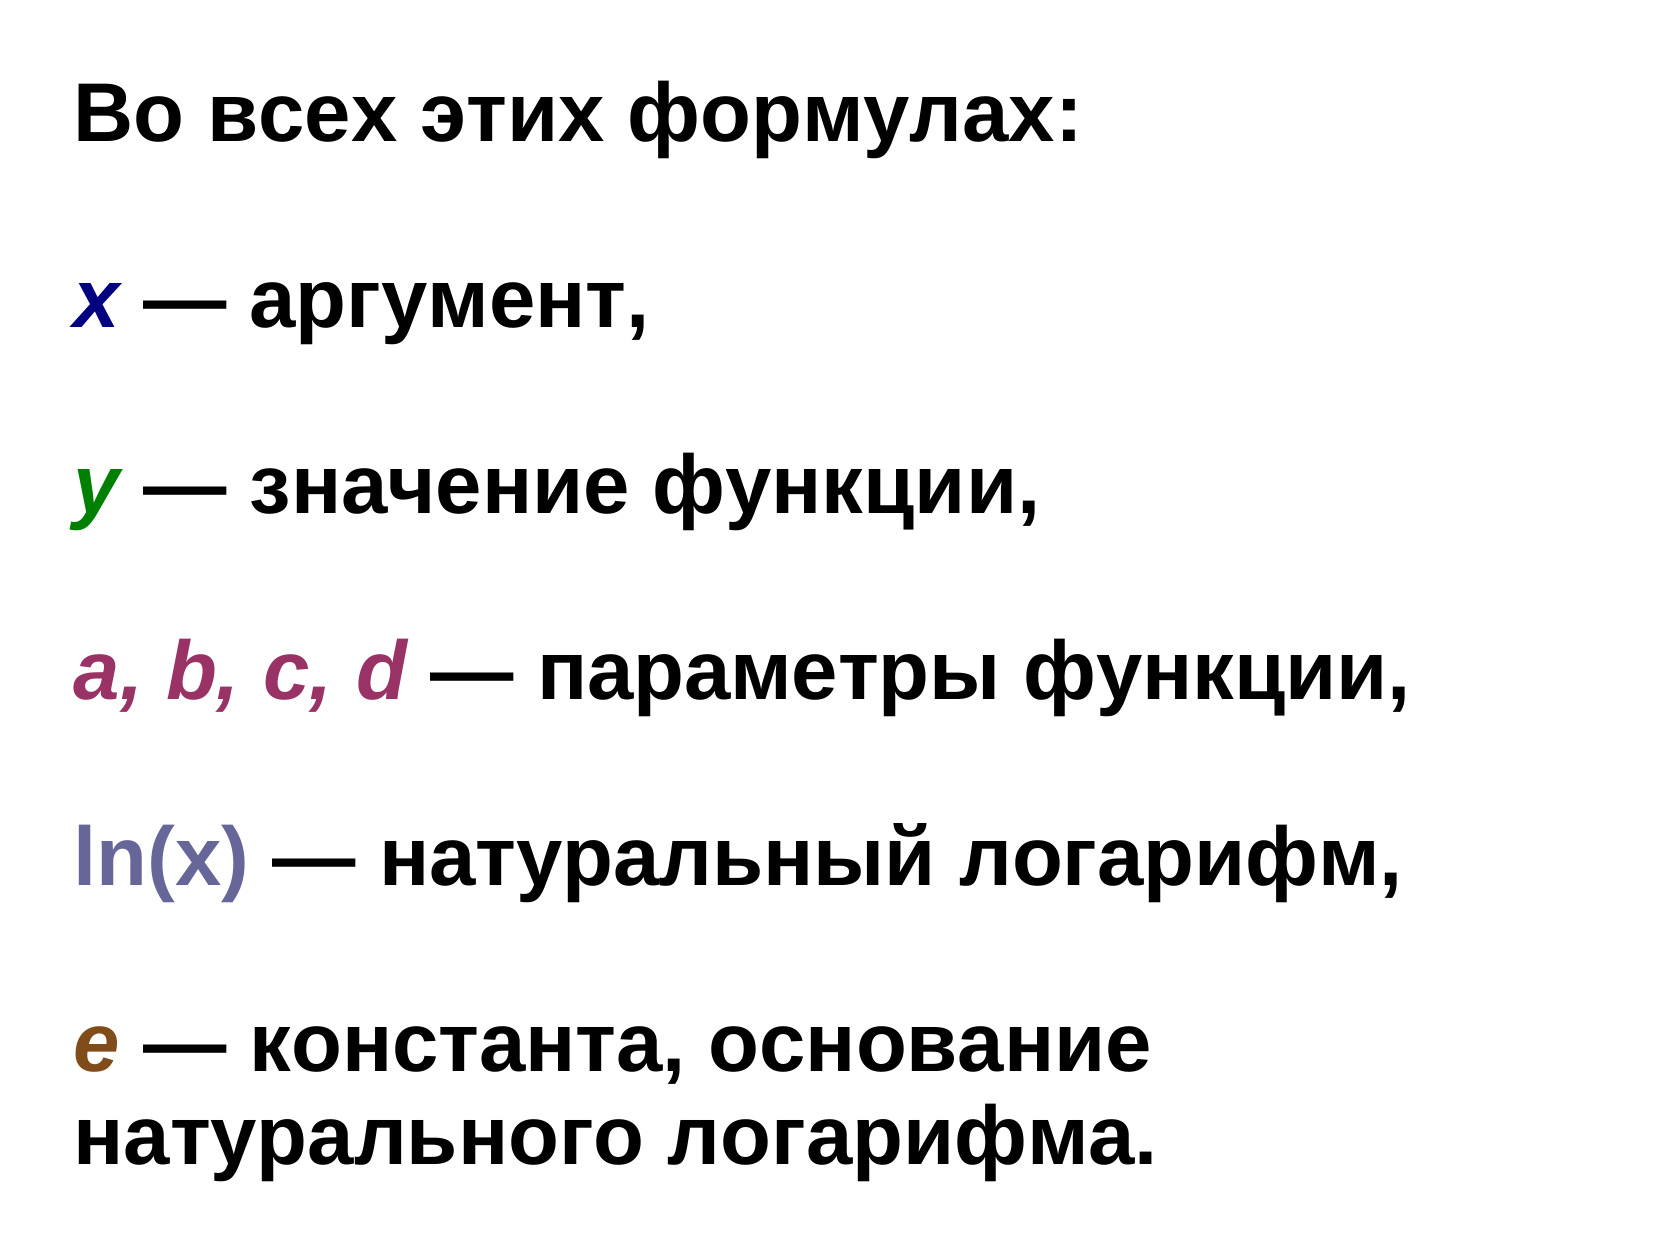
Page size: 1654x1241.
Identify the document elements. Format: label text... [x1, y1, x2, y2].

text_box Во всех этих формулах: х ― аргумент, у ― значение функции, а, b, с, d ― параметры функции, ln(х) ― натуральный логарифм, е ― константа, основание натурального логарифма. [59, 59, 1595, 1191]
